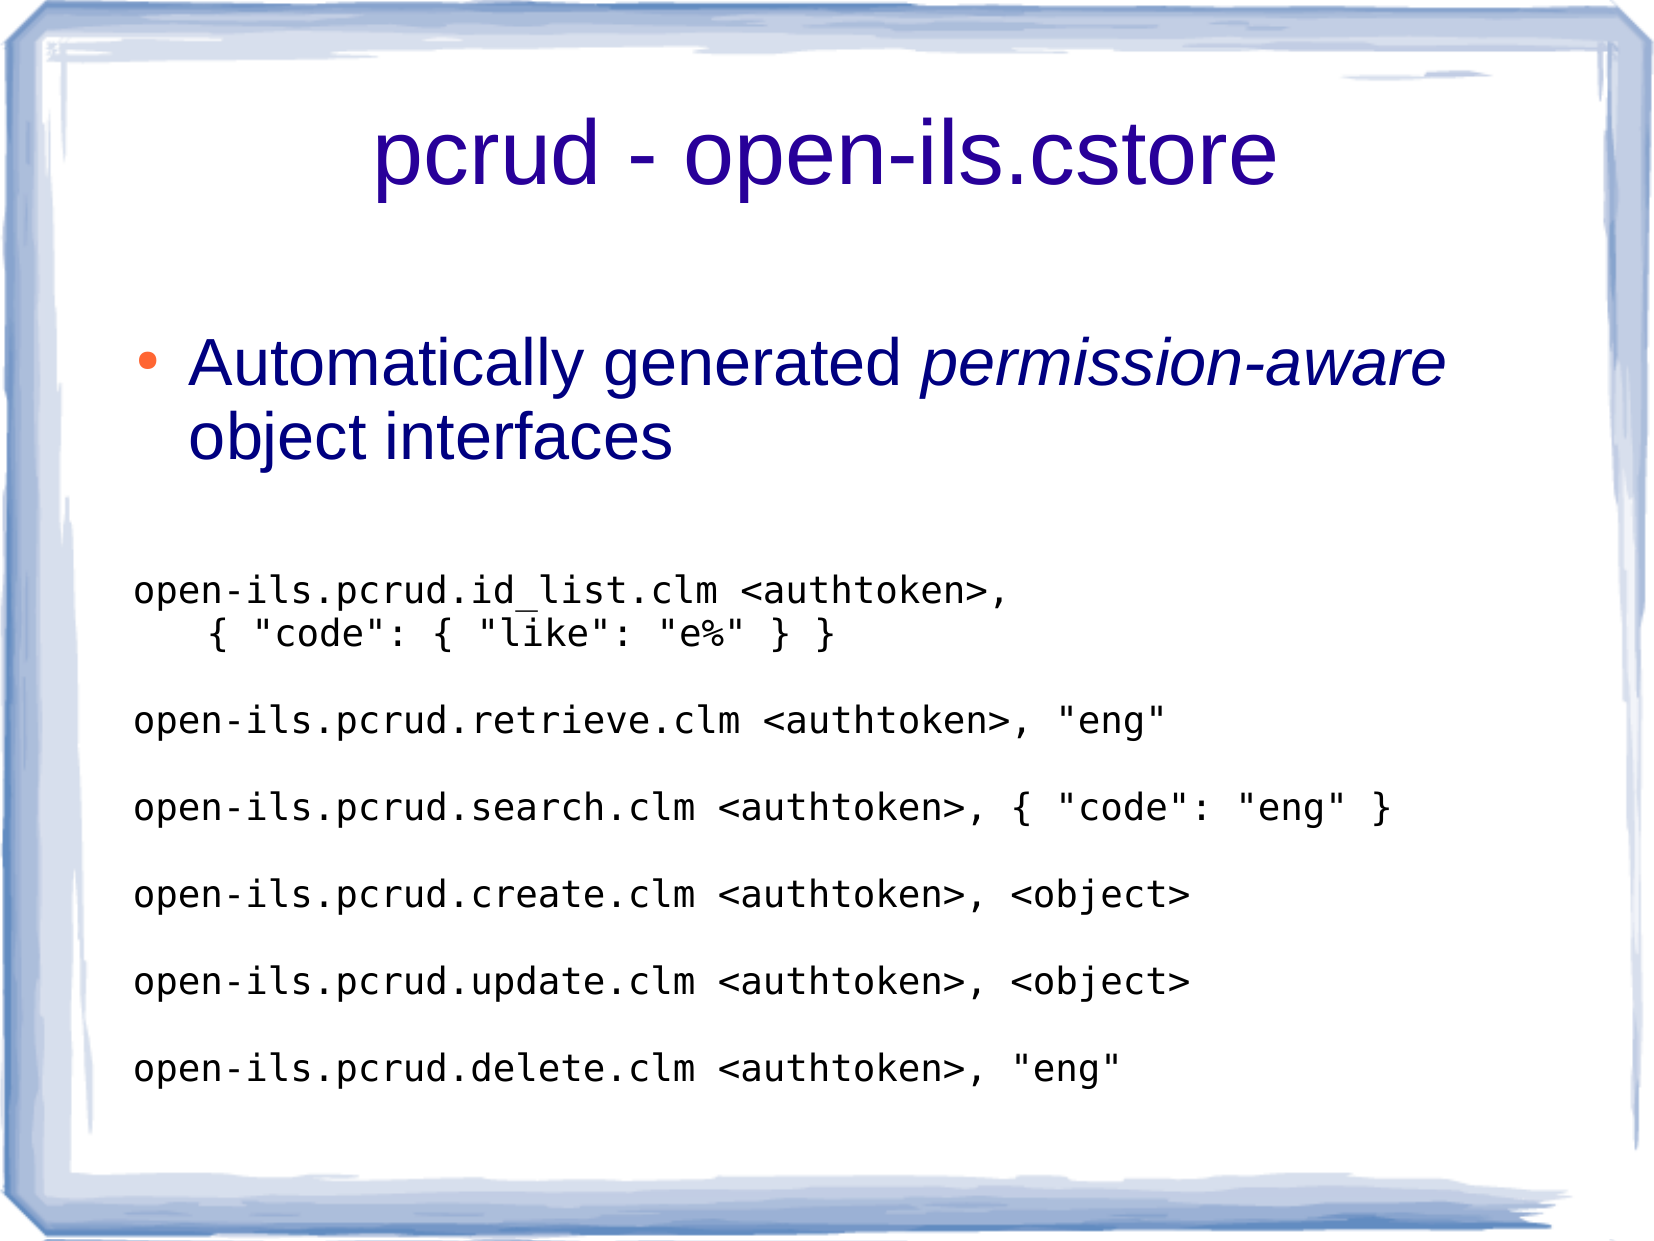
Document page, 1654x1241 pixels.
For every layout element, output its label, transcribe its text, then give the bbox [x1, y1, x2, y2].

picture [0, 0, 1654, 1241]
title pcrud - open-ils.cstore [82, 56, 1571, 250]
text_box open-ils.pcrud.id_list.clm <authtoken>, { "code": { "like": "e%" } } open-ils.pcrud.retrieve.clm <authtoken>, "eng" open-ils.pcrud.search.clm <authtoken>, { "code": "eng" } open-ils.pcrud.create.clm <authtoken>, <object> open-ils.pcrud.update.clm <authtoken>, <object> open-ils.pcrud.delete.clm <authtoken>, "eng" [118, 561, 1565, 1099]
list Automatically generated permission-aware object interfaces [118, 324, 1571, 1129]
